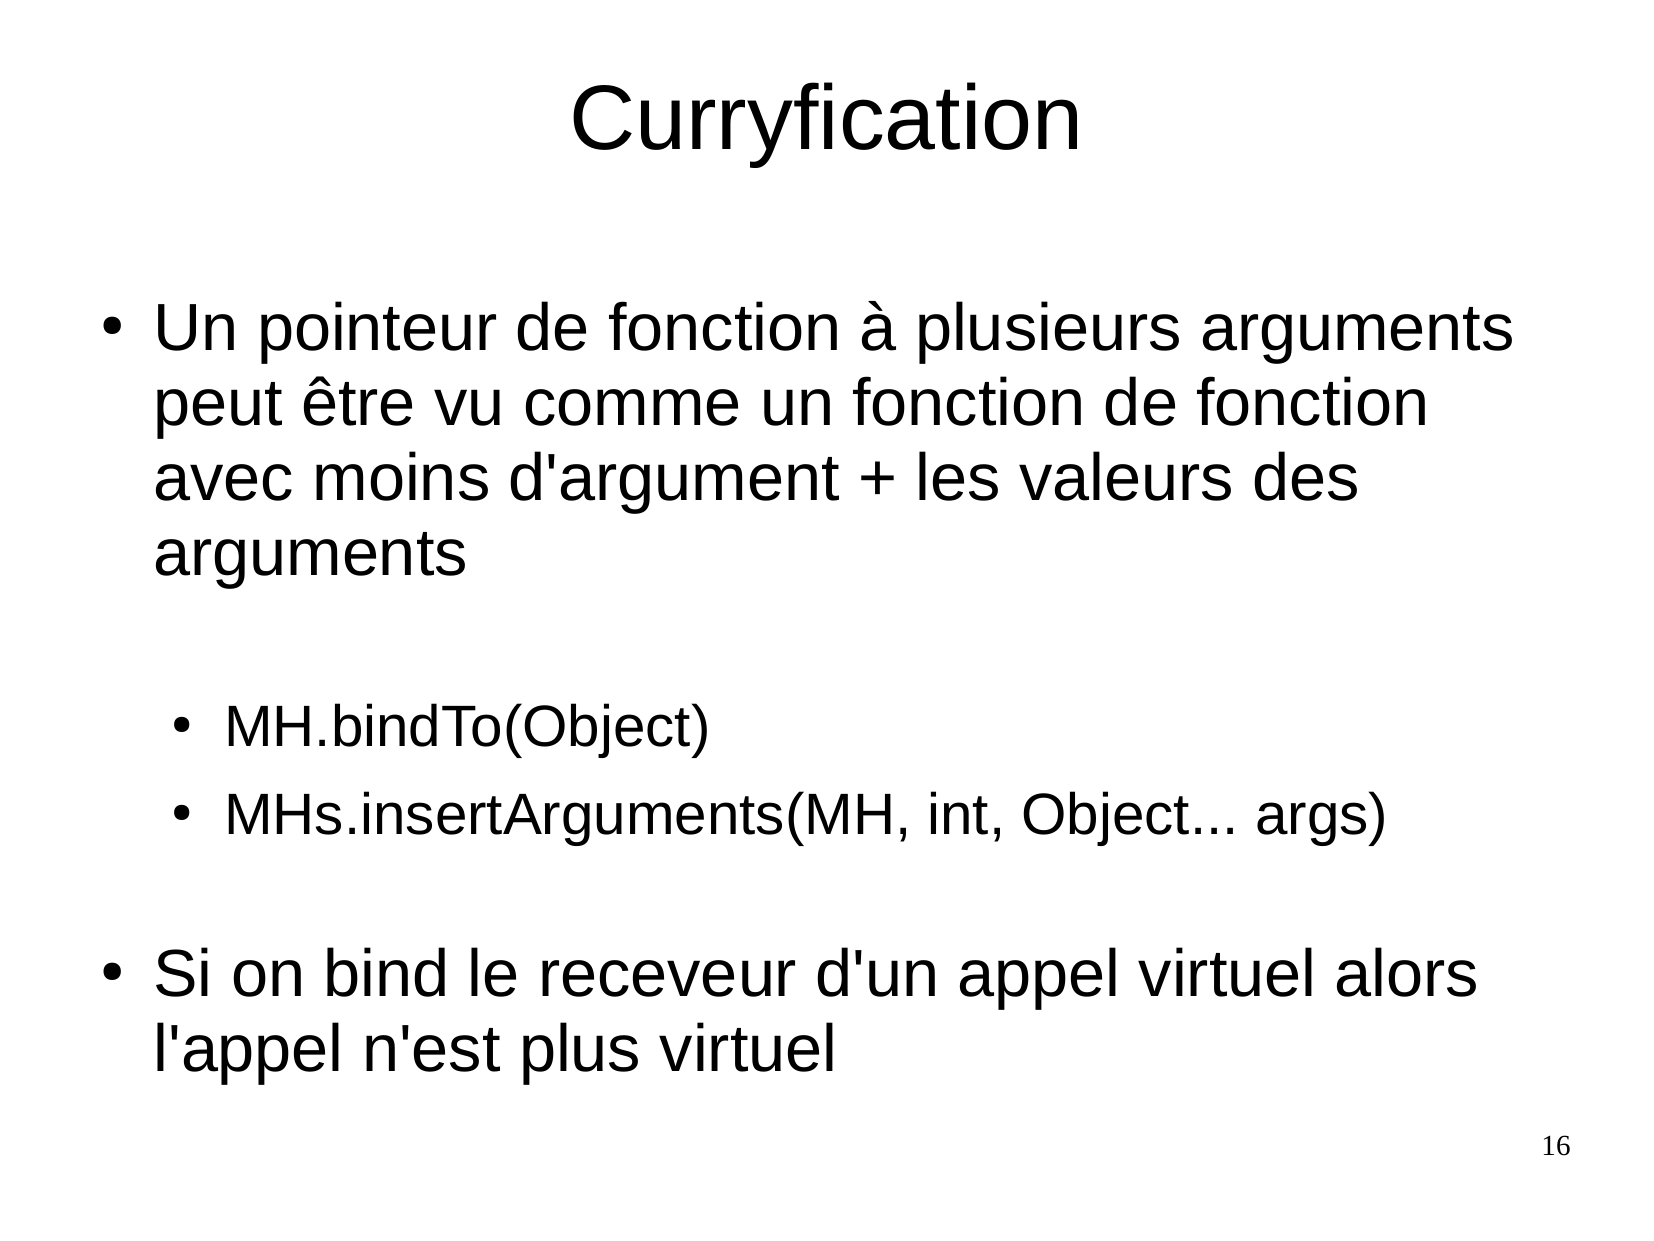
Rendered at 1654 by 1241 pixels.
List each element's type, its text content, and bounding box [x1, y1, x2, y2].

list Un pointeur de fonction à plusieurs arguments peut être vu comme un fonction de fonction avec moins d'argument + les valeurs des arguments MH.bindTo(Object) MHs.insertArguments(MH, int, Object... args) Si on bind le receveur d'un appel virtuel alors l'appel n'est plus virtuel [82, 290, 1571, 1109]
title Curryfication [82, 13, 1571, 222]
